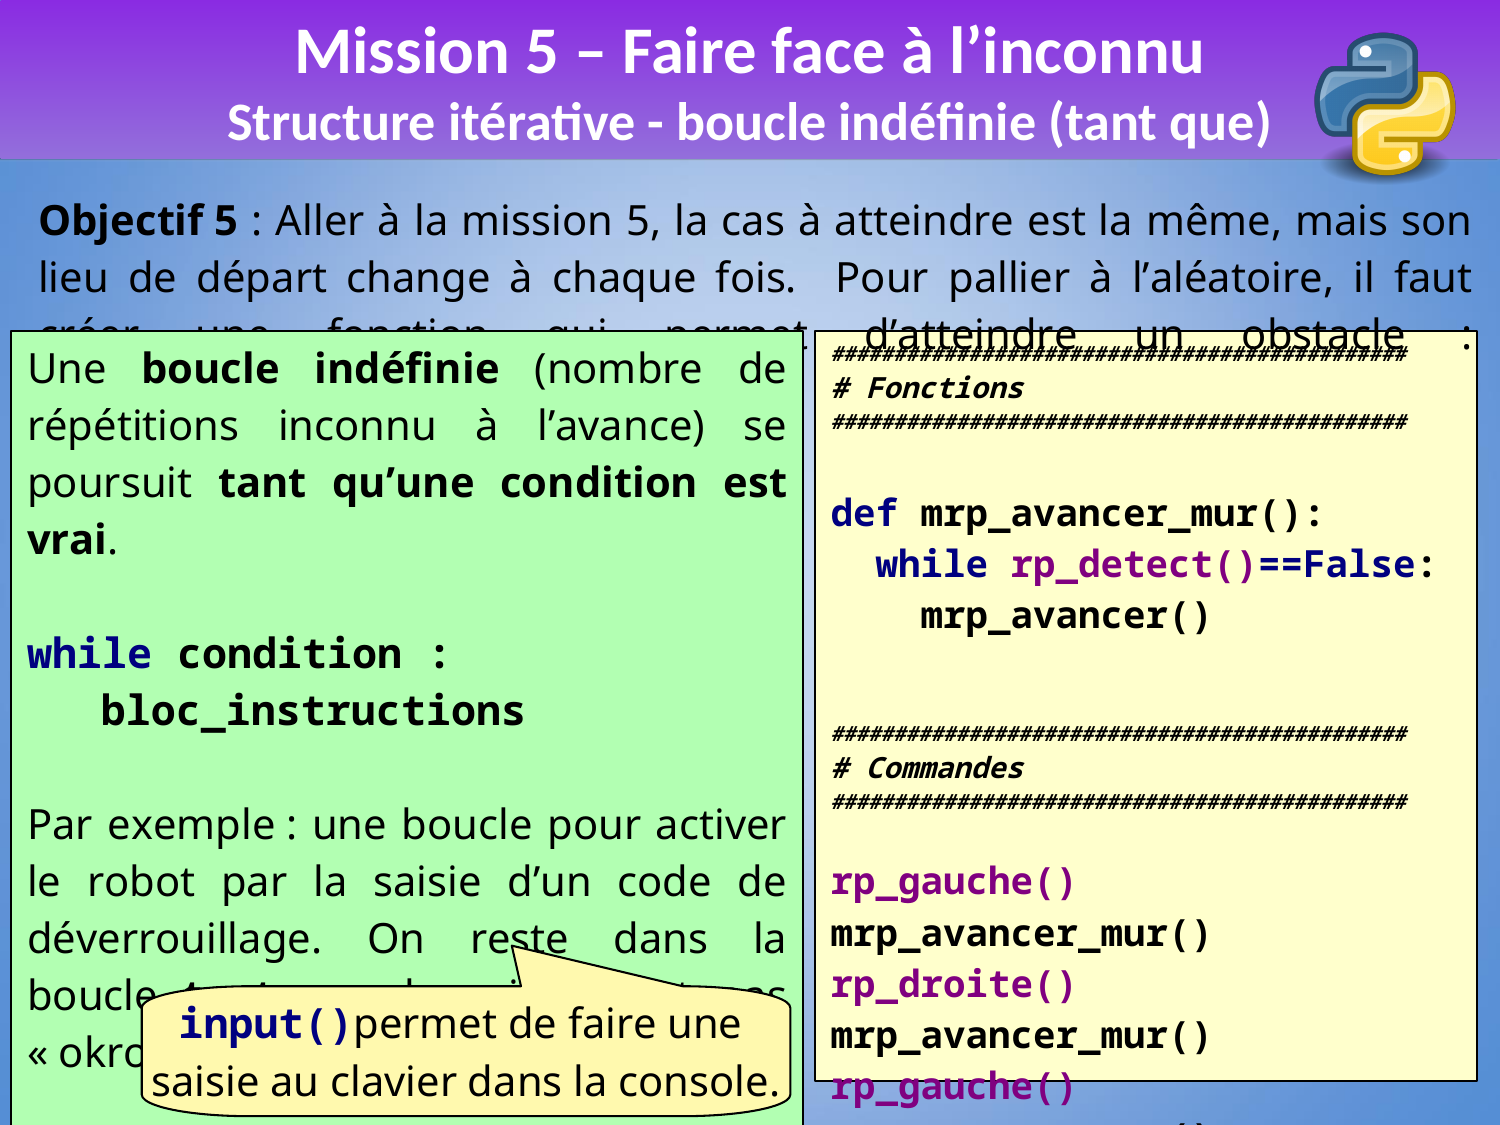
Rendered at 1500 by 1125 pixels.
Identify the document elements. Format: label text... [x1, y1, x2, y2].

picture [944, 324, 1030, 330]
picture [335, 324, 416, 330]
picture [1274, 324, 1316, 330]
picture [950, 1081, 958, 1095]
text_box Mission 5 – Faire face à l’inconnu Structure itérative - boucle indéfinie (tant que) [0, 0, 1500, 159]
picture [420, 324, 797, 330]
picture [0, 29, 1500, 1125]
text_box input()permet de faire une saisie au clavier dans la console. [141, 945, 791, 1117]
picture [927, 1090, 935, 1095]
picture [905, 1083, 913, 1095]
text_box Une boucle indéfinie (nombre de répétitions inconnu à l’avance) se poursuit tant qu’une condition est vrai. while condition : bloc_instructions Par exemple : une boucle pour activer le robot par la saisie d’un code de déverrouillage. On reste dans la boucle tant que la saisie n’est pas « okropy ». saisie="" while saisie!="okropy" : saisie = input() [11, 330, 804, 974]
text_box Objectif 5 : Aller à la mission 5, la cas à atteindre est la même, mais son lieu de départ change à chaque fois. Pour pallier à l’aléatoire, il faut créer une fonction qui permet d’atteindre un obstacle : mrp_avancer_mur(). [23, 183, 1489, 324]
picture [1017, 1082, 1026, 1087]
picture [860, 1083, 868, 1095]
text_box ############################################## # Fonctions ############################################## def mrp_avancer_mur(): while rp_detect()==False: mrp_avancer() ############################################## # Commandes ############################################## rp_gauche() mrp_avancer_mur() rp_droite() mrp_avancer_mur() rp_gauche() mrp_avancer_mur() [814, 330, 1477, 1081]
picture [929, 324, 940, 330]
picture [1320, 324, 1375, 330]
picture [886, 324, 925, 330]
picture [1033, 324, 1271, 330]
